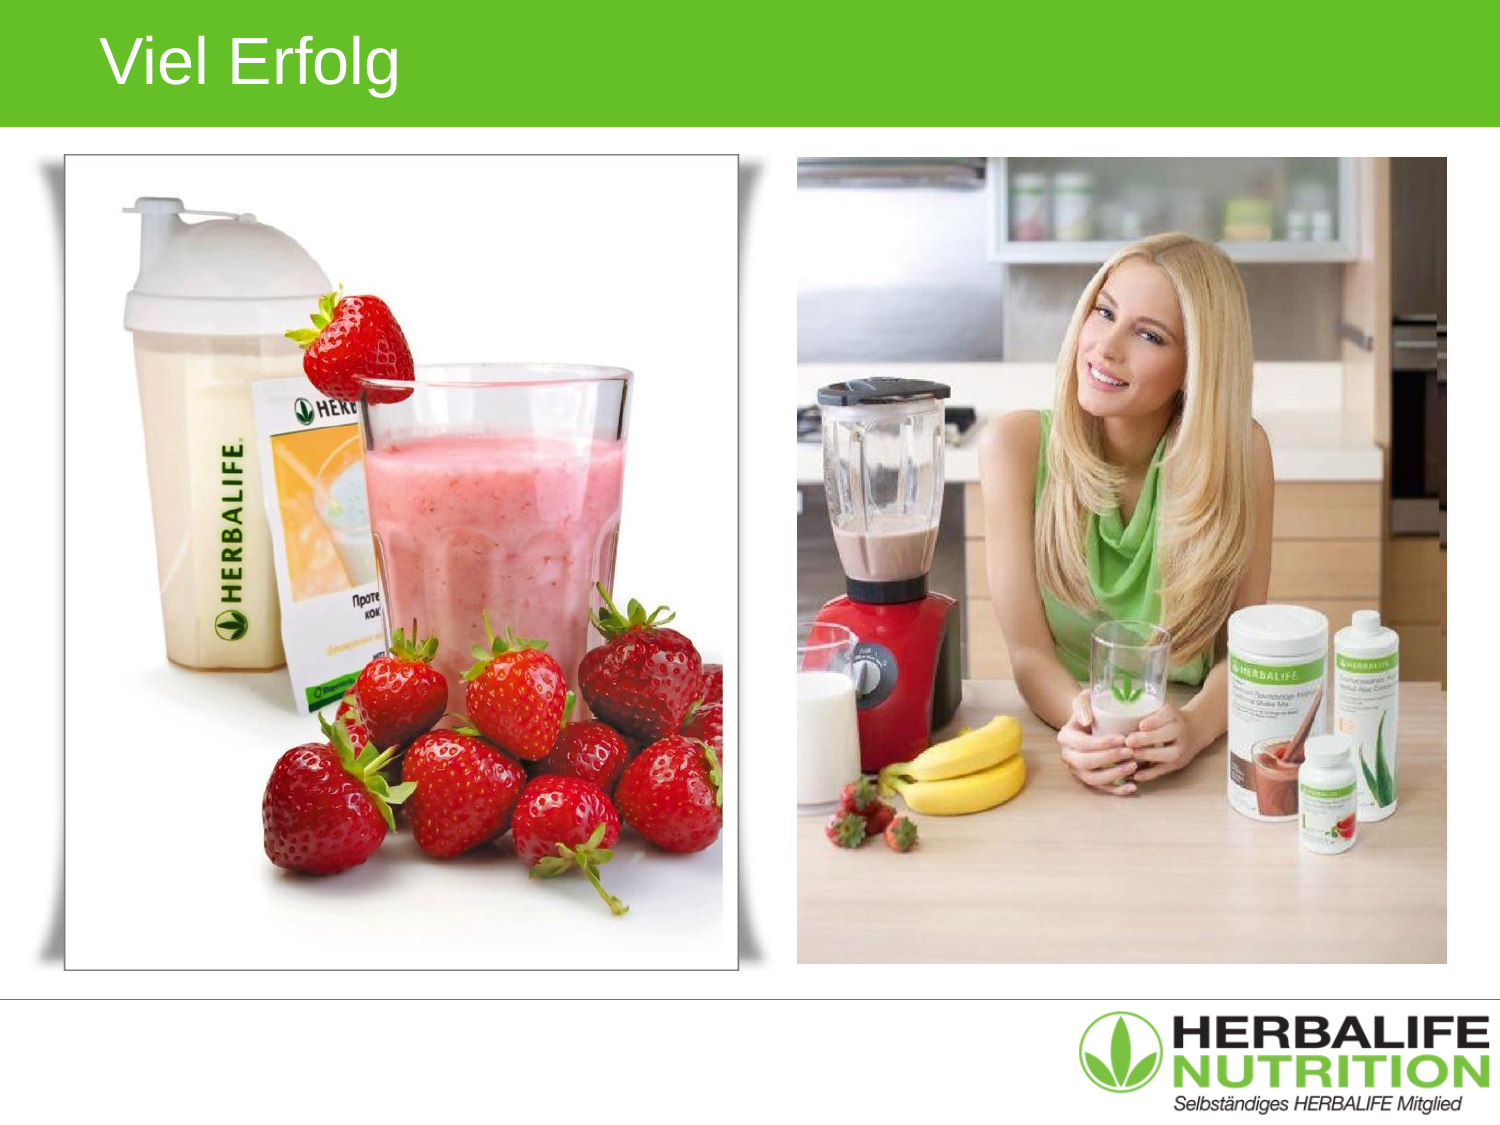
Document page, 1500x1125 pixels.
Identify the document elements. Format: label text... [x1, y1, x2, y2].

picture [29, 155, 774, 971]
picture [797, 157, 1447, 964]
title Viel Erfolg [84, 18, 1379, 109]
